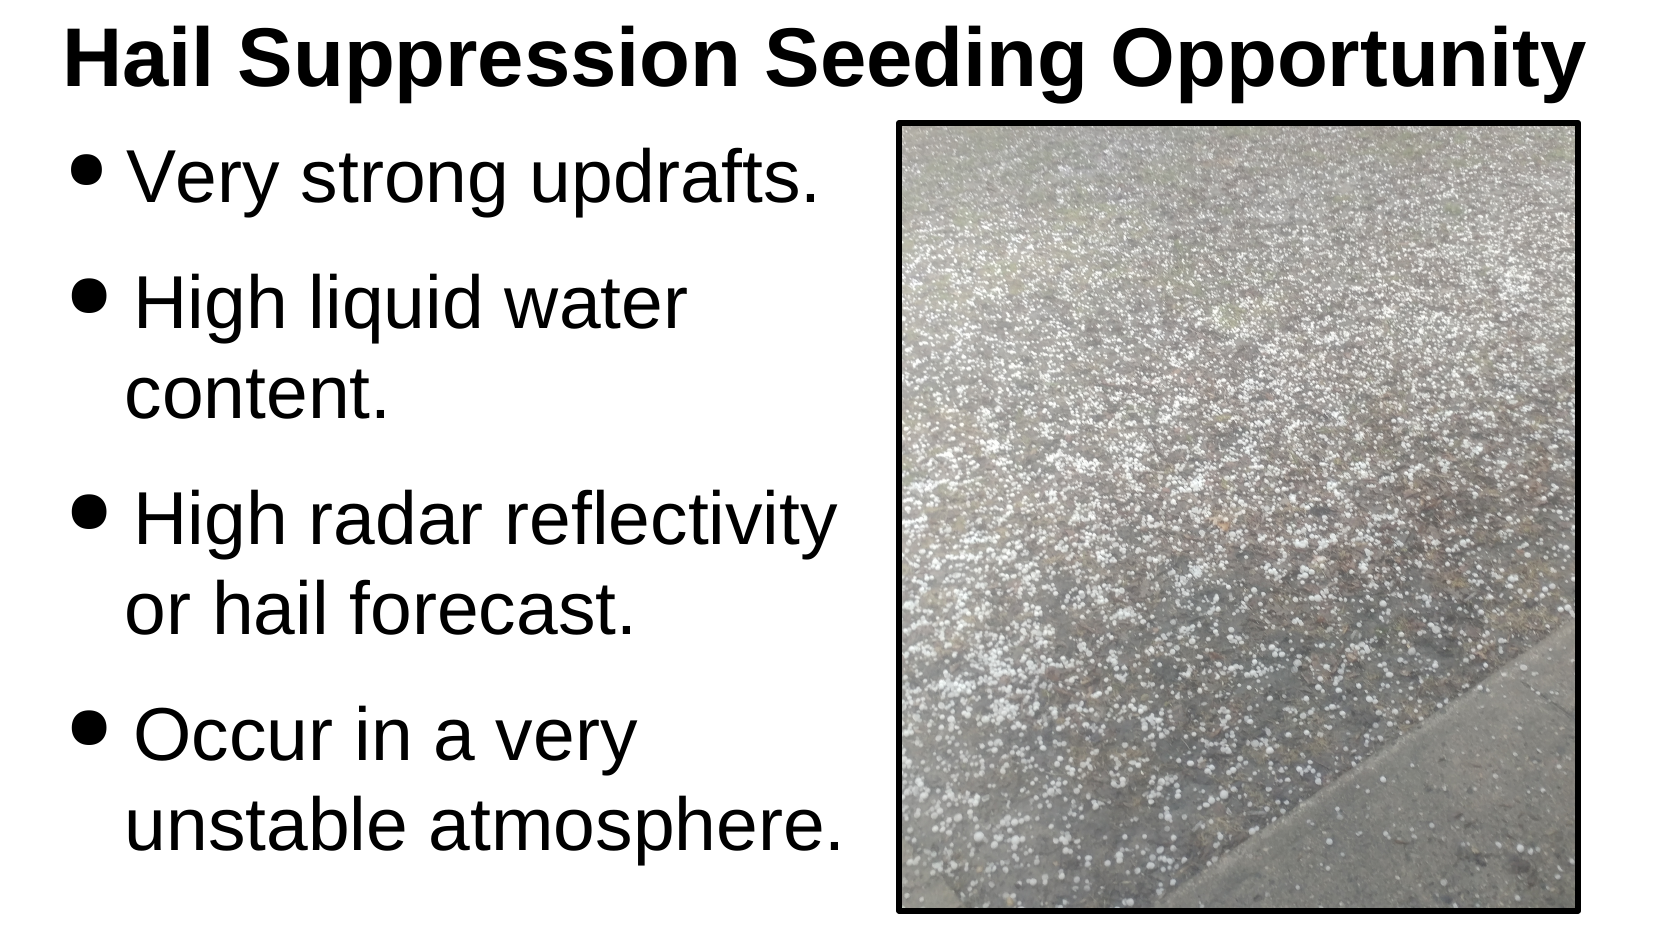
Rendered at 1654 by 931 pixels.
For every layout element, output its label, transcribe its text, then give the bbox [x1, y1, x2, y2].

text_box Very strong updrafts. High liquid water content. High radar reflectivity or hail forecast. Occur in a very unstable atmosphere. [47, 120, 893, 874]
title Hail Suppression Seeding Opportunity [0, 0, 1654, 107]
picture [902, 125, 1576, 908]
